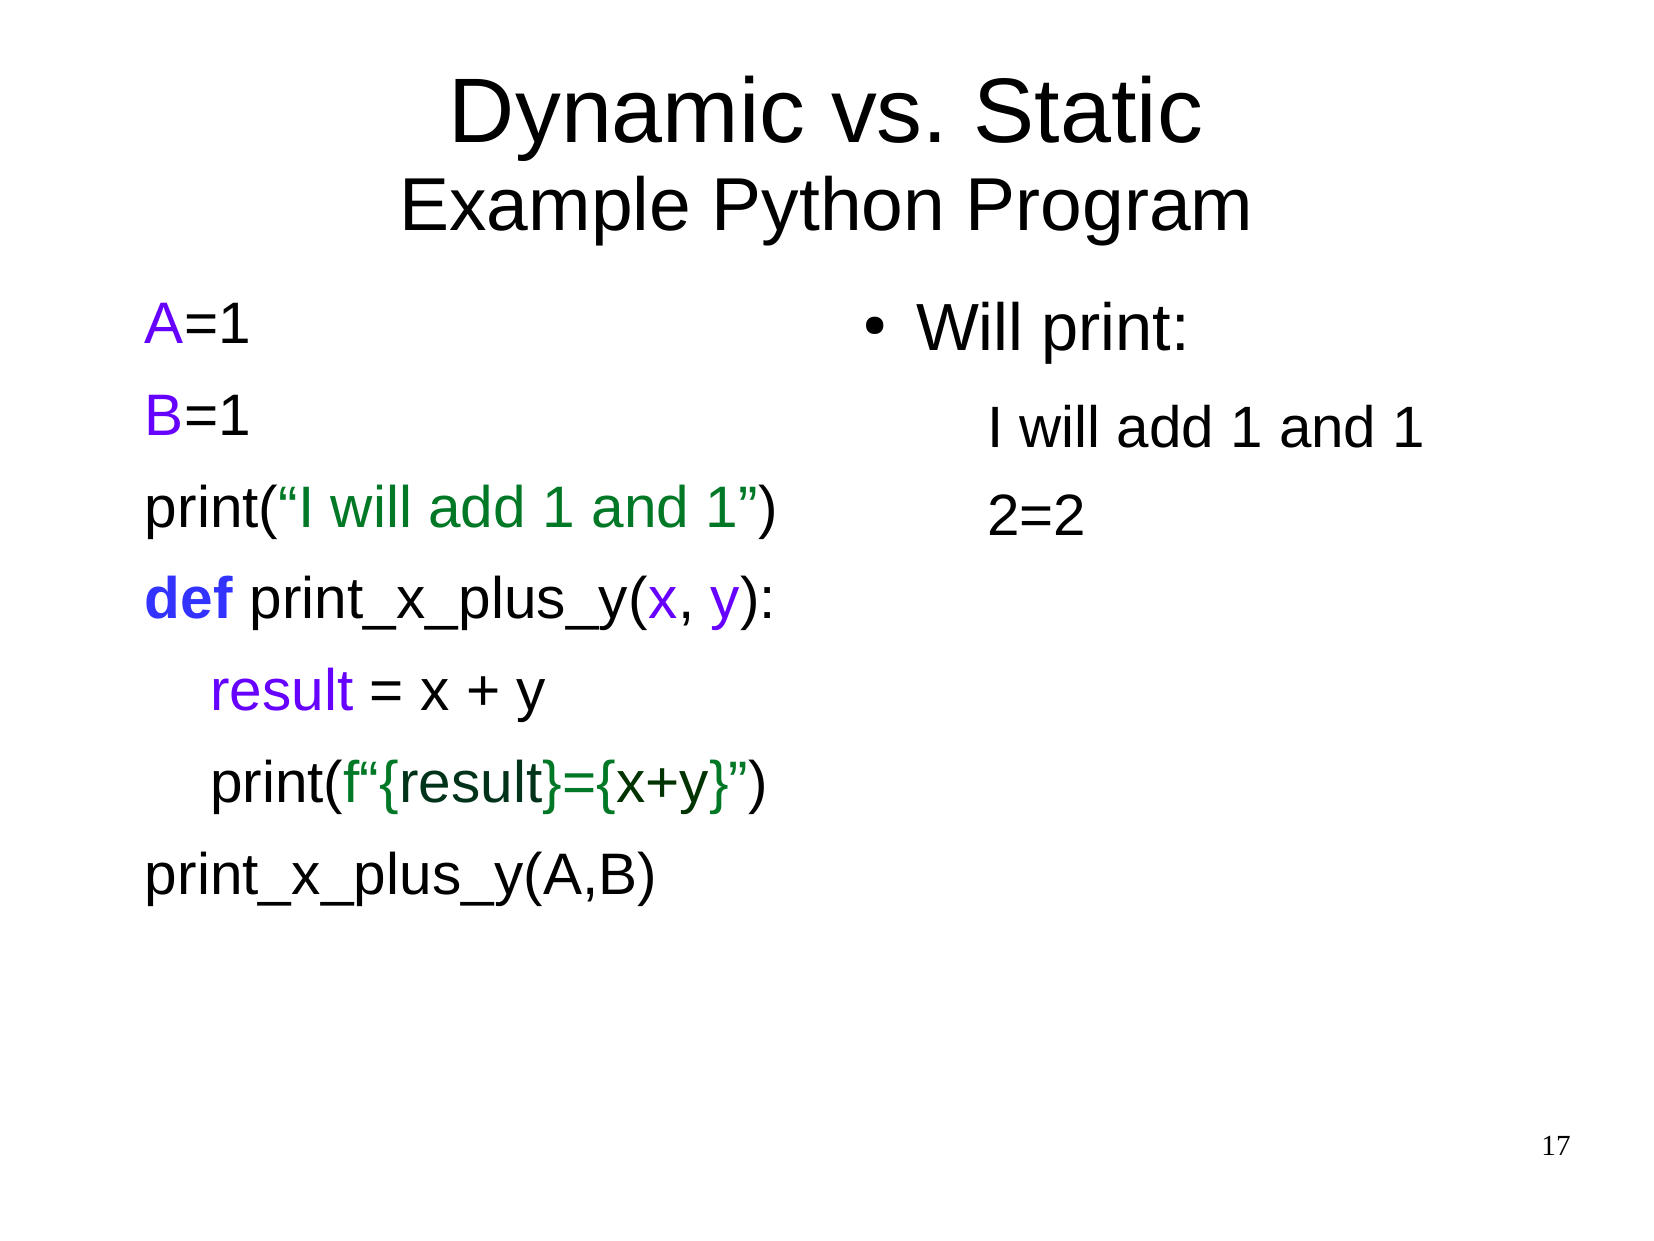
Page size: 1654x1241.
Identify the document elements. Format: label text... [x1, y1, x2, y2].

list Will print: I will add 1 and 1 2=2 [845, 290, 1572, 1010]
list A=1 B=1 print(“I will add 1 and 1”) def print_x_plus_y(x, y): result = x + y print(f“{result}={x+y}”) print_x_plus_y(A,B) [82, 290, 809, 1010]
title Dynamic vs. Static Example Python Program [82, 49, 1571, 257]
